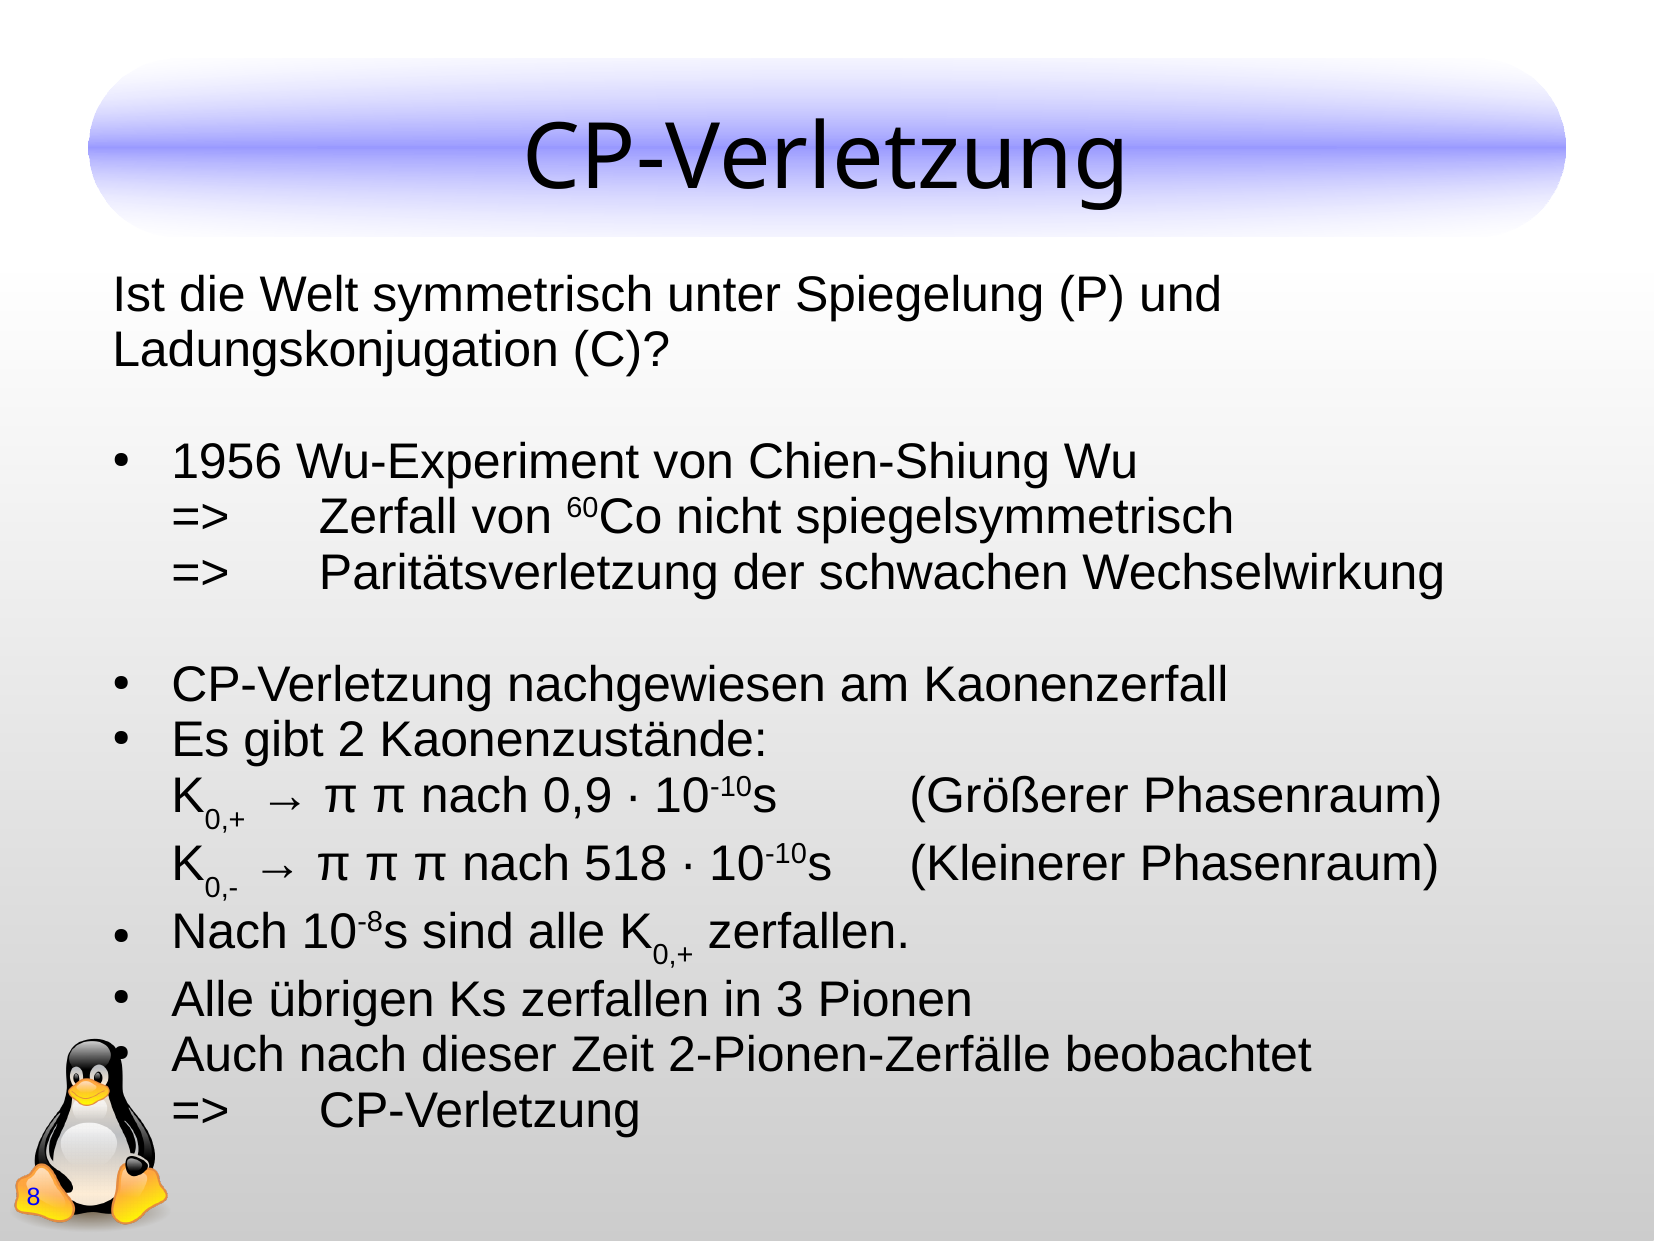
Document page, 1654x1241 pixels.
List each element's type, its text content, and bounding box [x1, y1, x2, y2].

text_box Ist die Welt symmetrisch unter Spiegelung (P) und Ladungskonjugation (C)? 1956 Wu-Experiment von Chien-Shiung Wu => Zerfall von 60Co nicht spiegelsymmetrisch => Paritätsverletzung der schwachen Wechselwirkung CP-Verletzung nachgewiesen am Kaonenzerfall Es gibt 2 Kaonenzustände: K0,+ → π π nach 0,9 ∙ 10-10s (Größerer Phasenraum) K0,- → π π π nach 518 ∙ 10-10s (Kleinerer Phasenraum) Nach 10-8s sind alle K0,+ zerfallen. Alle übrigen Ks zerfallen in 3 Pionen Auch nach dieser Zeit 2-Pionen-Zerfälle beobachtet => CP-Verletzung [112, 265, 1536, 1194]
picture [2, 1030, 178, 1241]
title CP-Verletzung [82, 56, 1571, 250]
